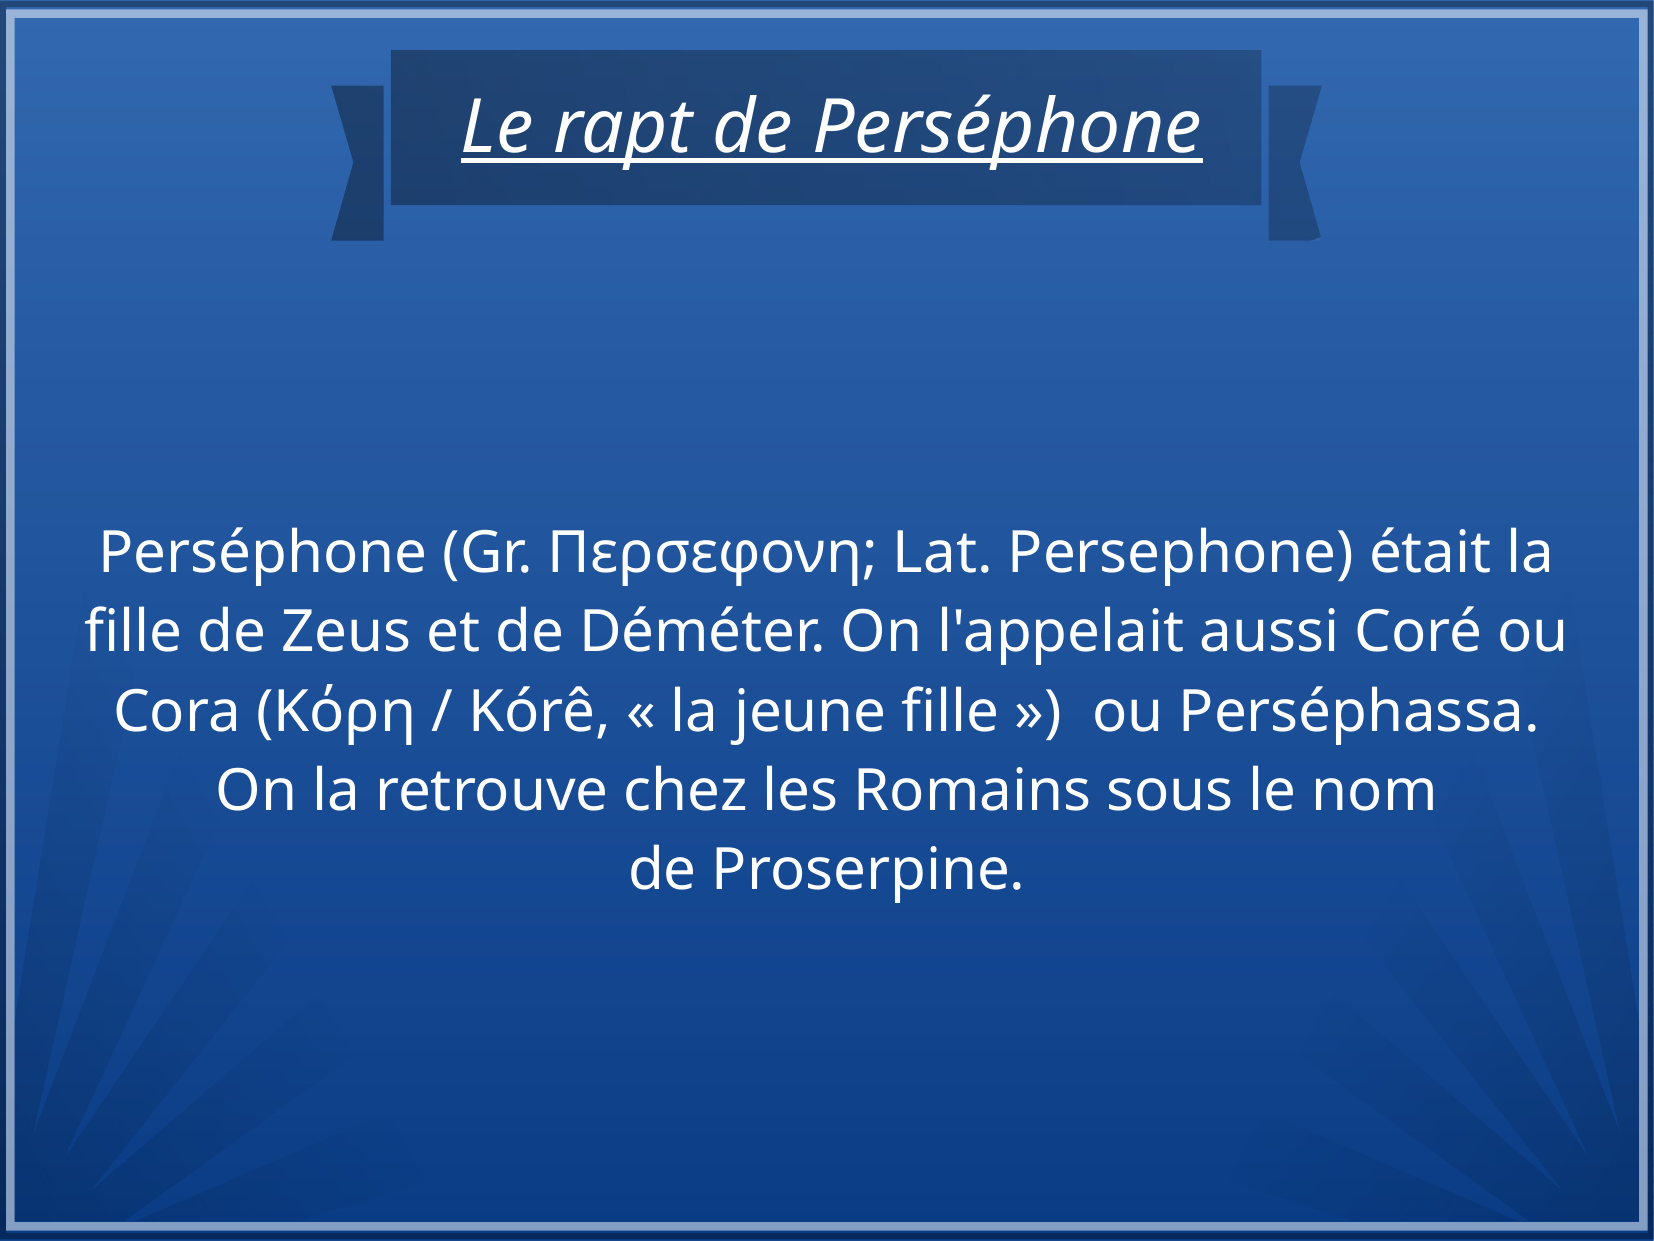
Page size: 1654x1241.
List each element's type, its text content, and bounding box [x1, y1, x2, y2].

subtitle Perséphone (Gr. Περσεφονη; Lat. Persephone) était la fille de Zeus et de Déméter. On l'appelait aussi Coré ou Cora (Κόρη / Kórê, « la jeune fille ») ou Perséphassa. On la retrouve chez les Romains sous le nom de Proserpine. [82, 299, 1571, 1016]
text_box Le rapt de Perséphone [426, 70, 1238, 176]
